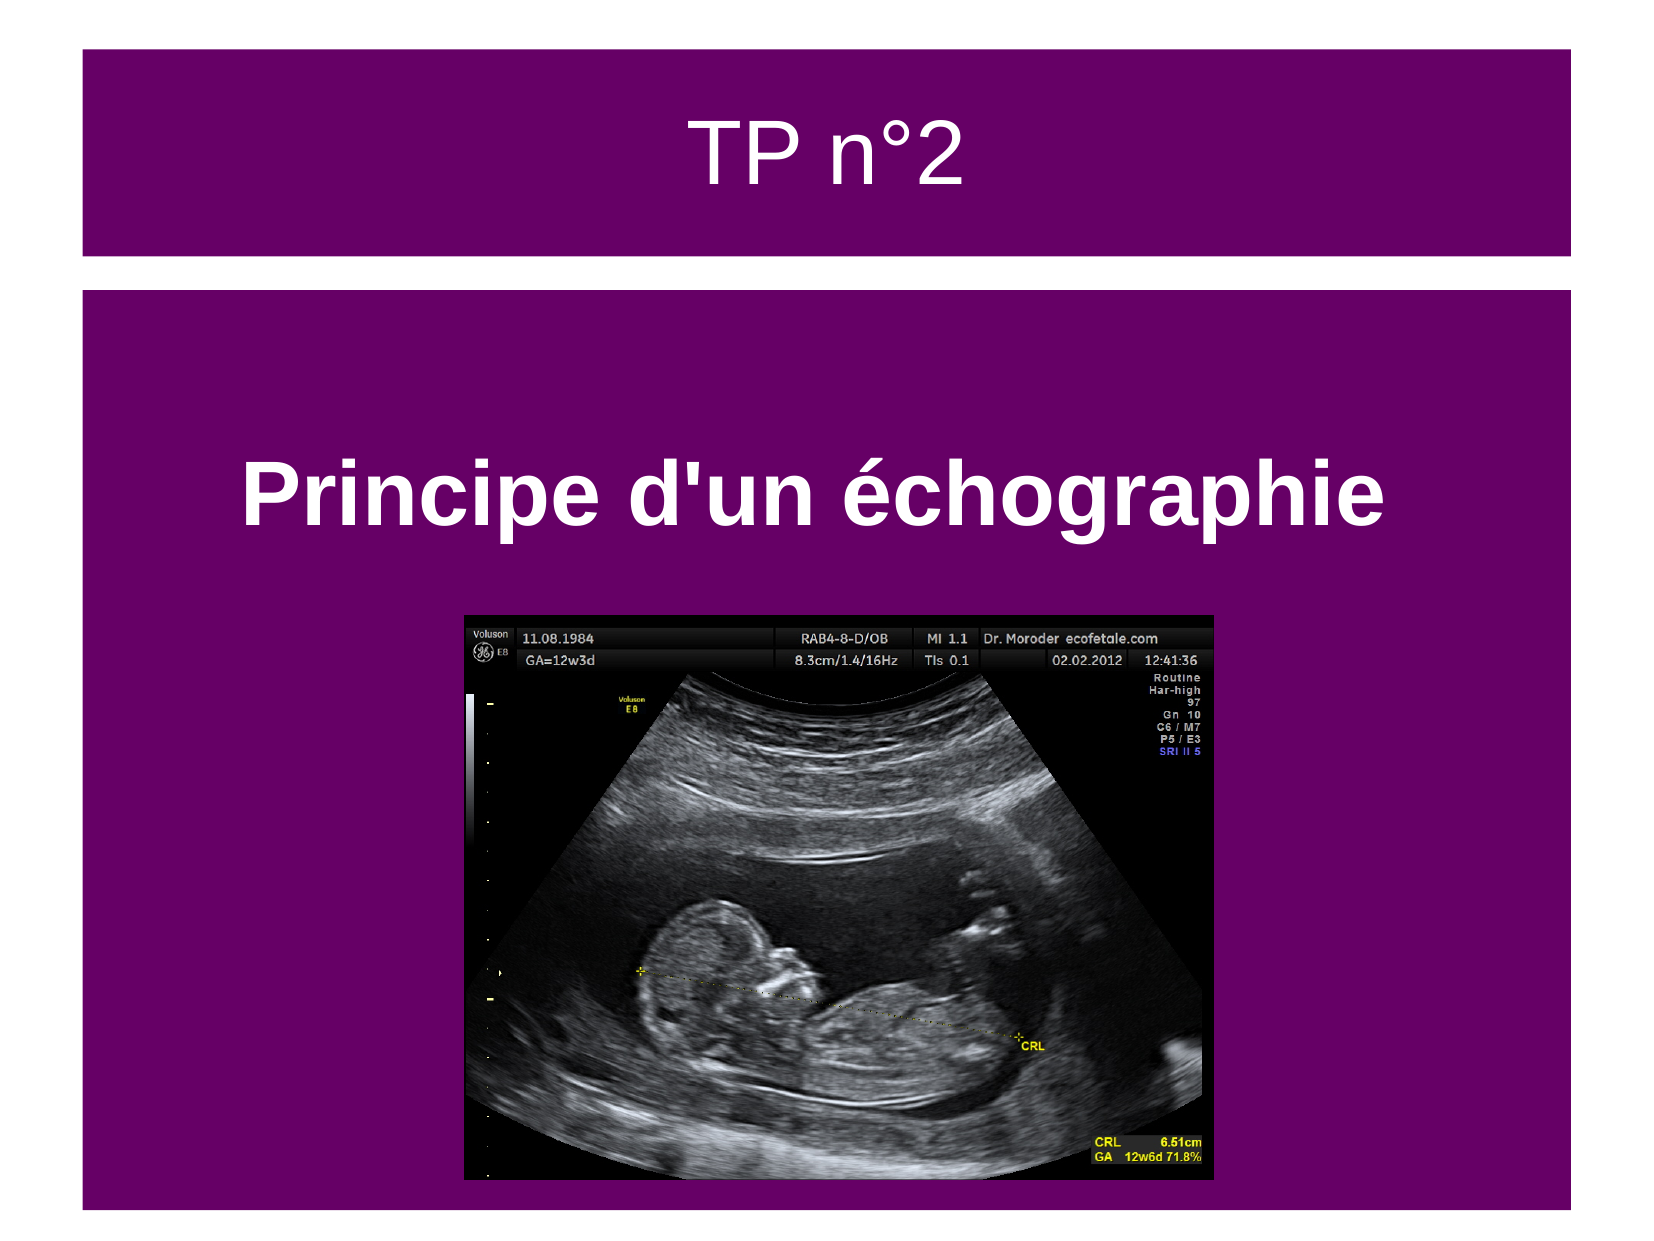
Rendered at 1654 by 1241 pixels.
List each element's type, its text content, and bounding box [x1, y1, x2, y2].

title TP n°2 [82, 49, 1571, 257]
subtitle Principe d'un échographie [82, 290, 1571, 1211]
picture [464, 615, 1214, 1180]
